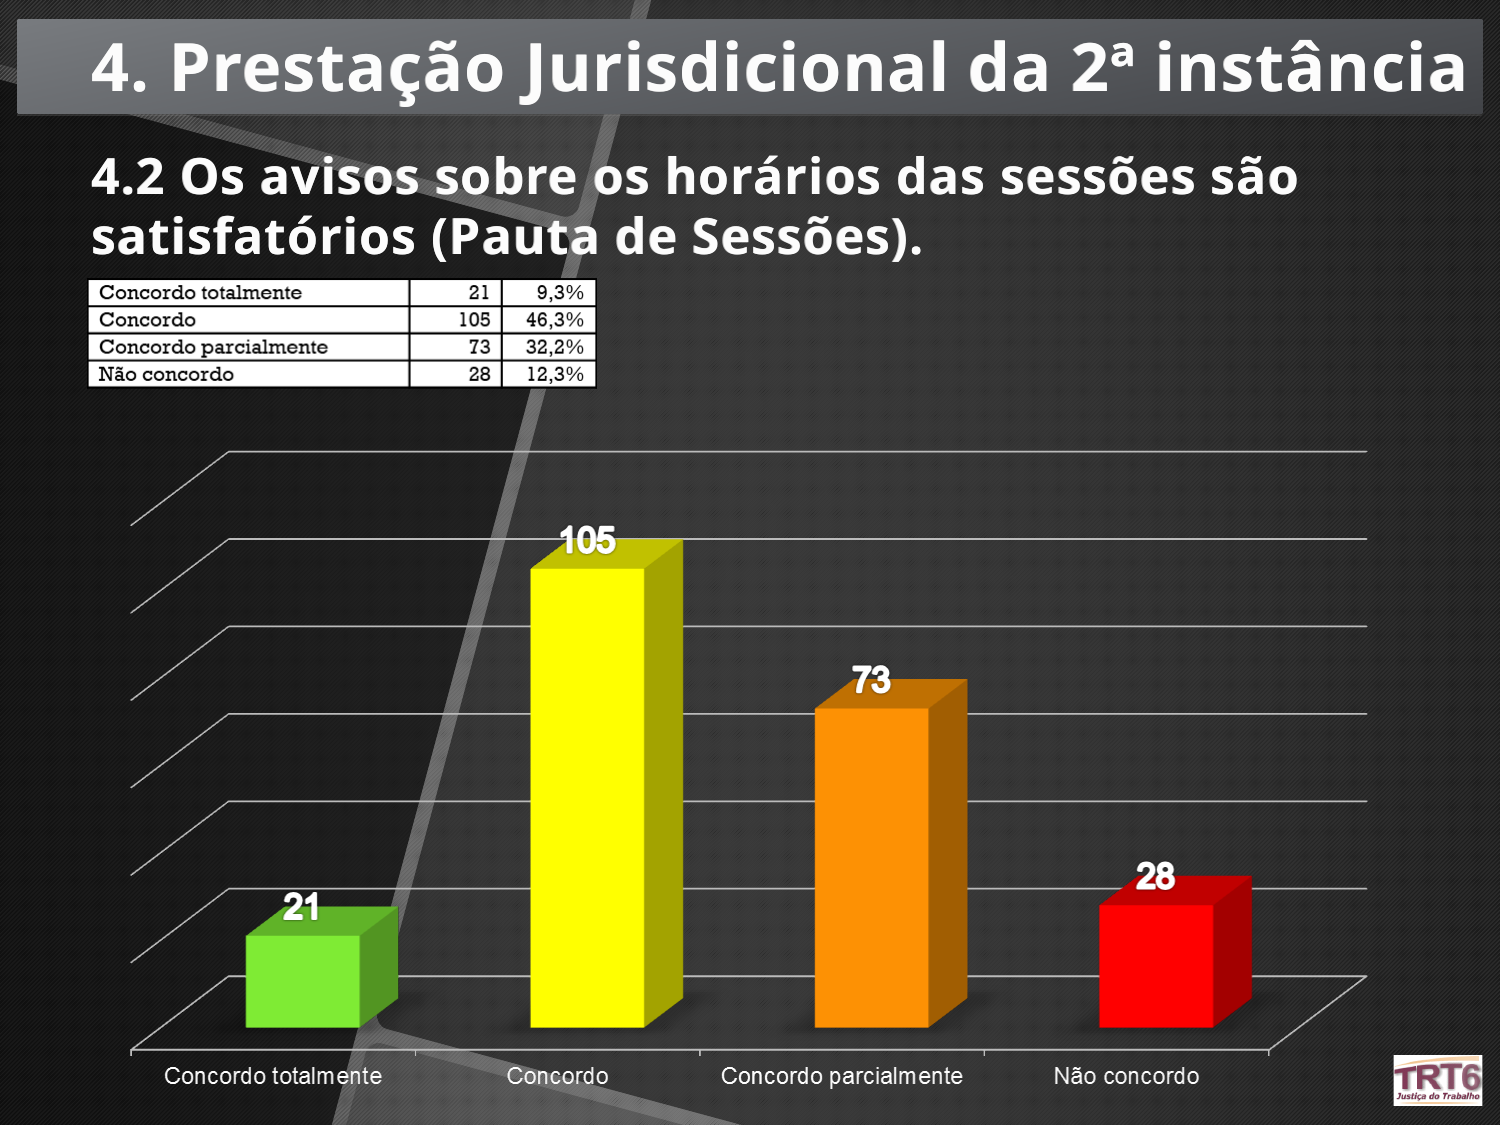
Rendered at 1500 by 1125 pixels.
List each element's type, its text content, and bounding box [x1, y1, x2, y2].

picture [87, 273, 597, 399]
picture [1440, 1055, 1483, 1106]
text_box 4. Prestação Jurisdicional da 2ª instância [77, 18, 1500, 113]
text_box 4.2 Os avisos sobre os horários das sessões são satisfatórios (Pauta de Sessões). [77, 137, 1447, 272]
text_box [18, 19, 1482, 114]
chart [60, 414, 1440, 1115]
